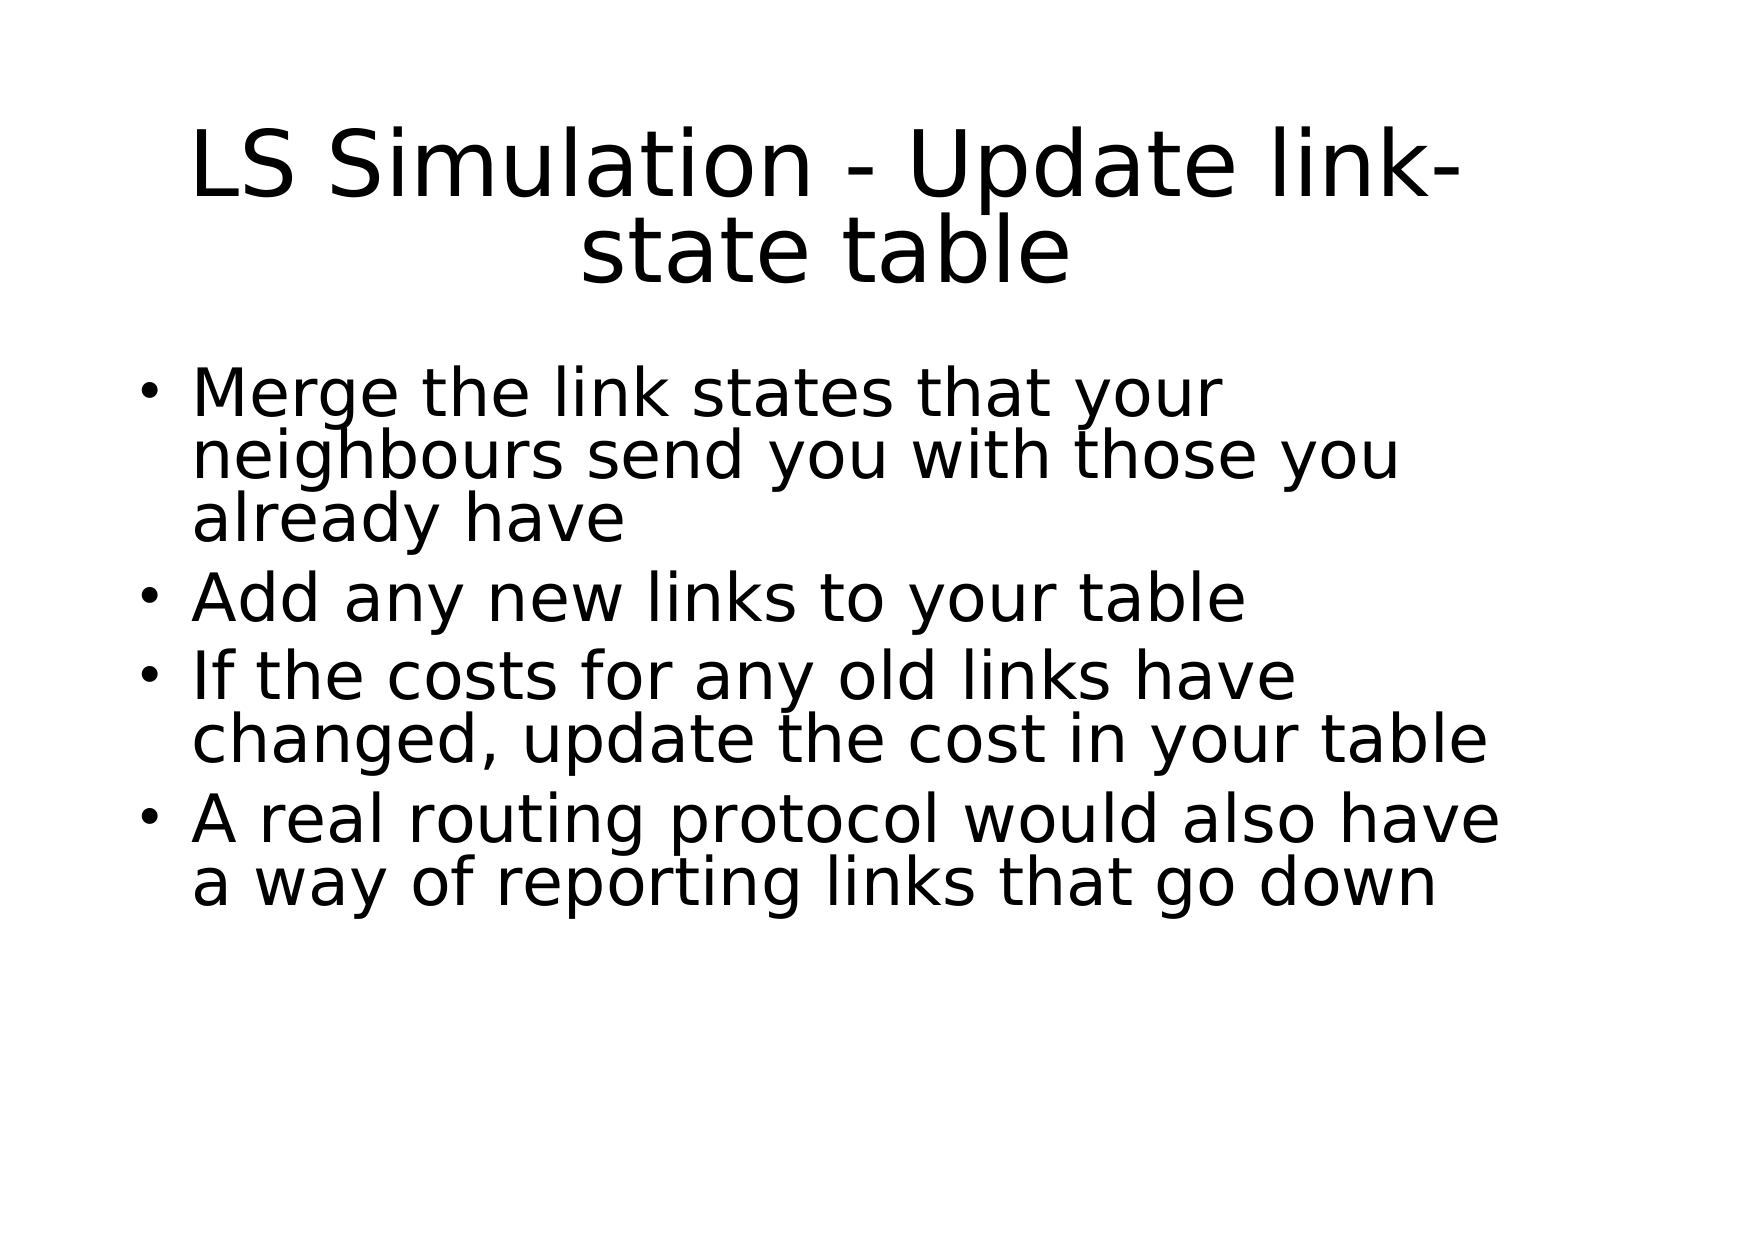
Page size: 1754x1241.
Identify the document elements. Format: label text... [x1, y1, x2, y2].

list Merge the link states that your neighbours send you with those you already have Add any new links to your table If the costs for any old links have changed, update the cost in your table A real routing protocol would also have a way of reporting links that go down [123, 357, 1530, 1103]
title LS Simulation - Update link-state table [123, 90, 1530, 337]
